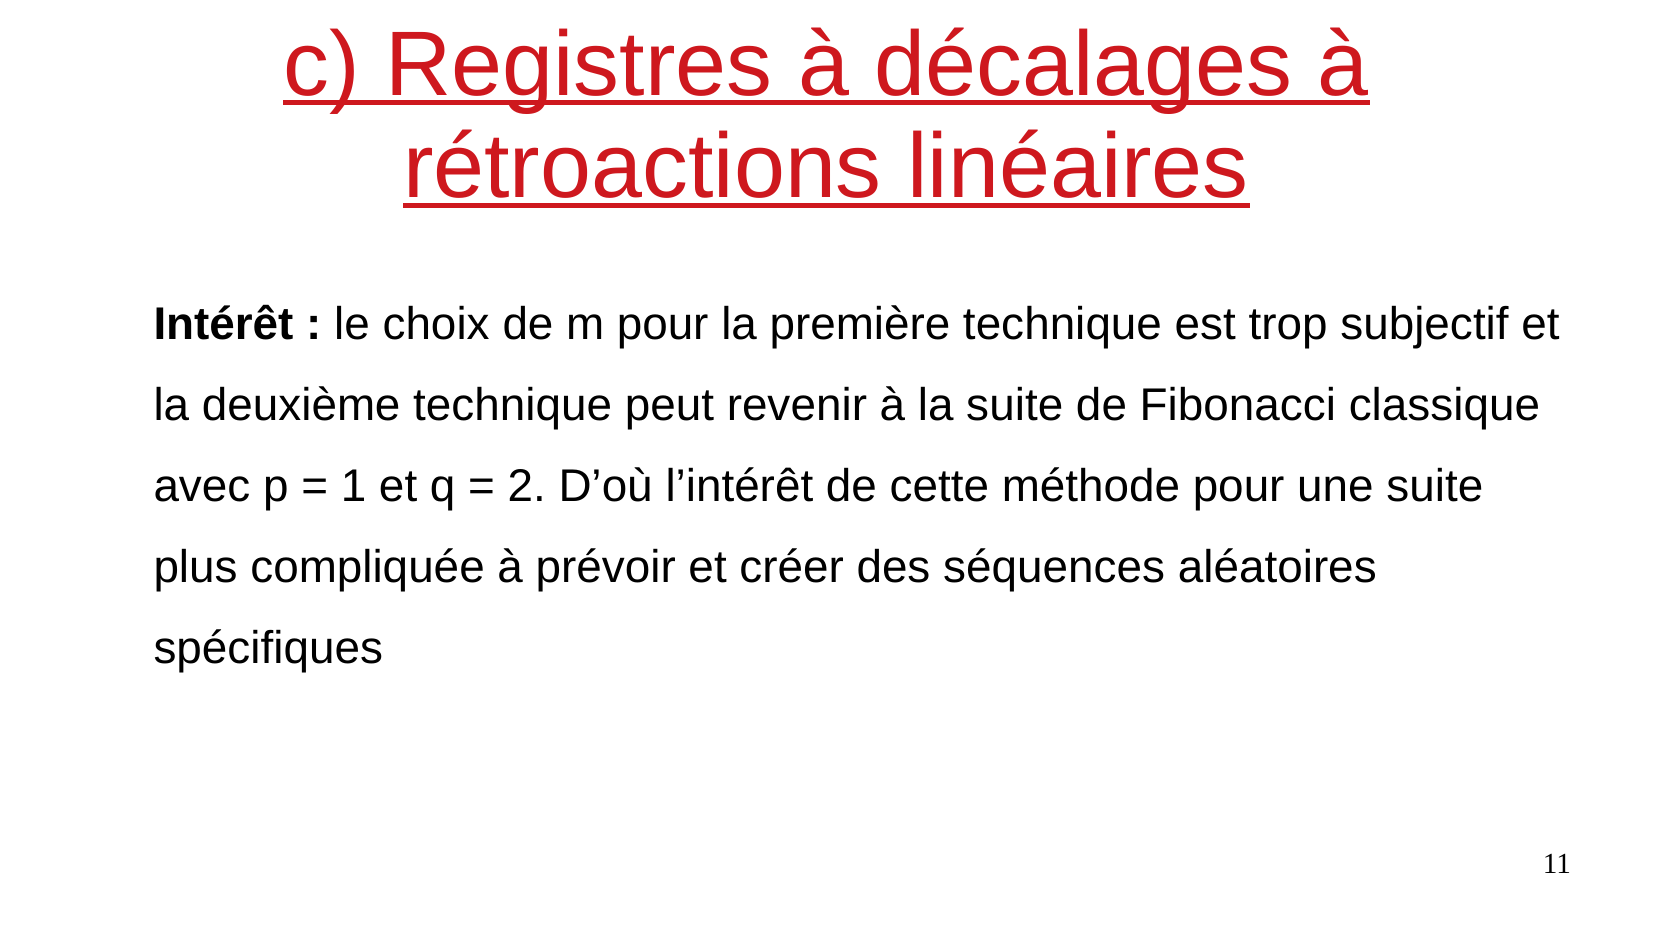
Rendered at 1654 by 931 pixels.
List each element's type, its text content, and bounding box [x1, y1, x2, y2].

title c) Registres à décalages à rétroactions linéaires [82, 12, 1571, 217]
list Intérêt : le choix de m pour la première technique est trop subjectif et la deuxième technique peut revenir à la suite de Fibonacci classique avec p = 1 et q = 2. D’où l’intérêt de cette méthode pour une suite plus compliquée à prévoir et créer des séquences aléatoires spécifiques [82, 217, 1571, 758]
